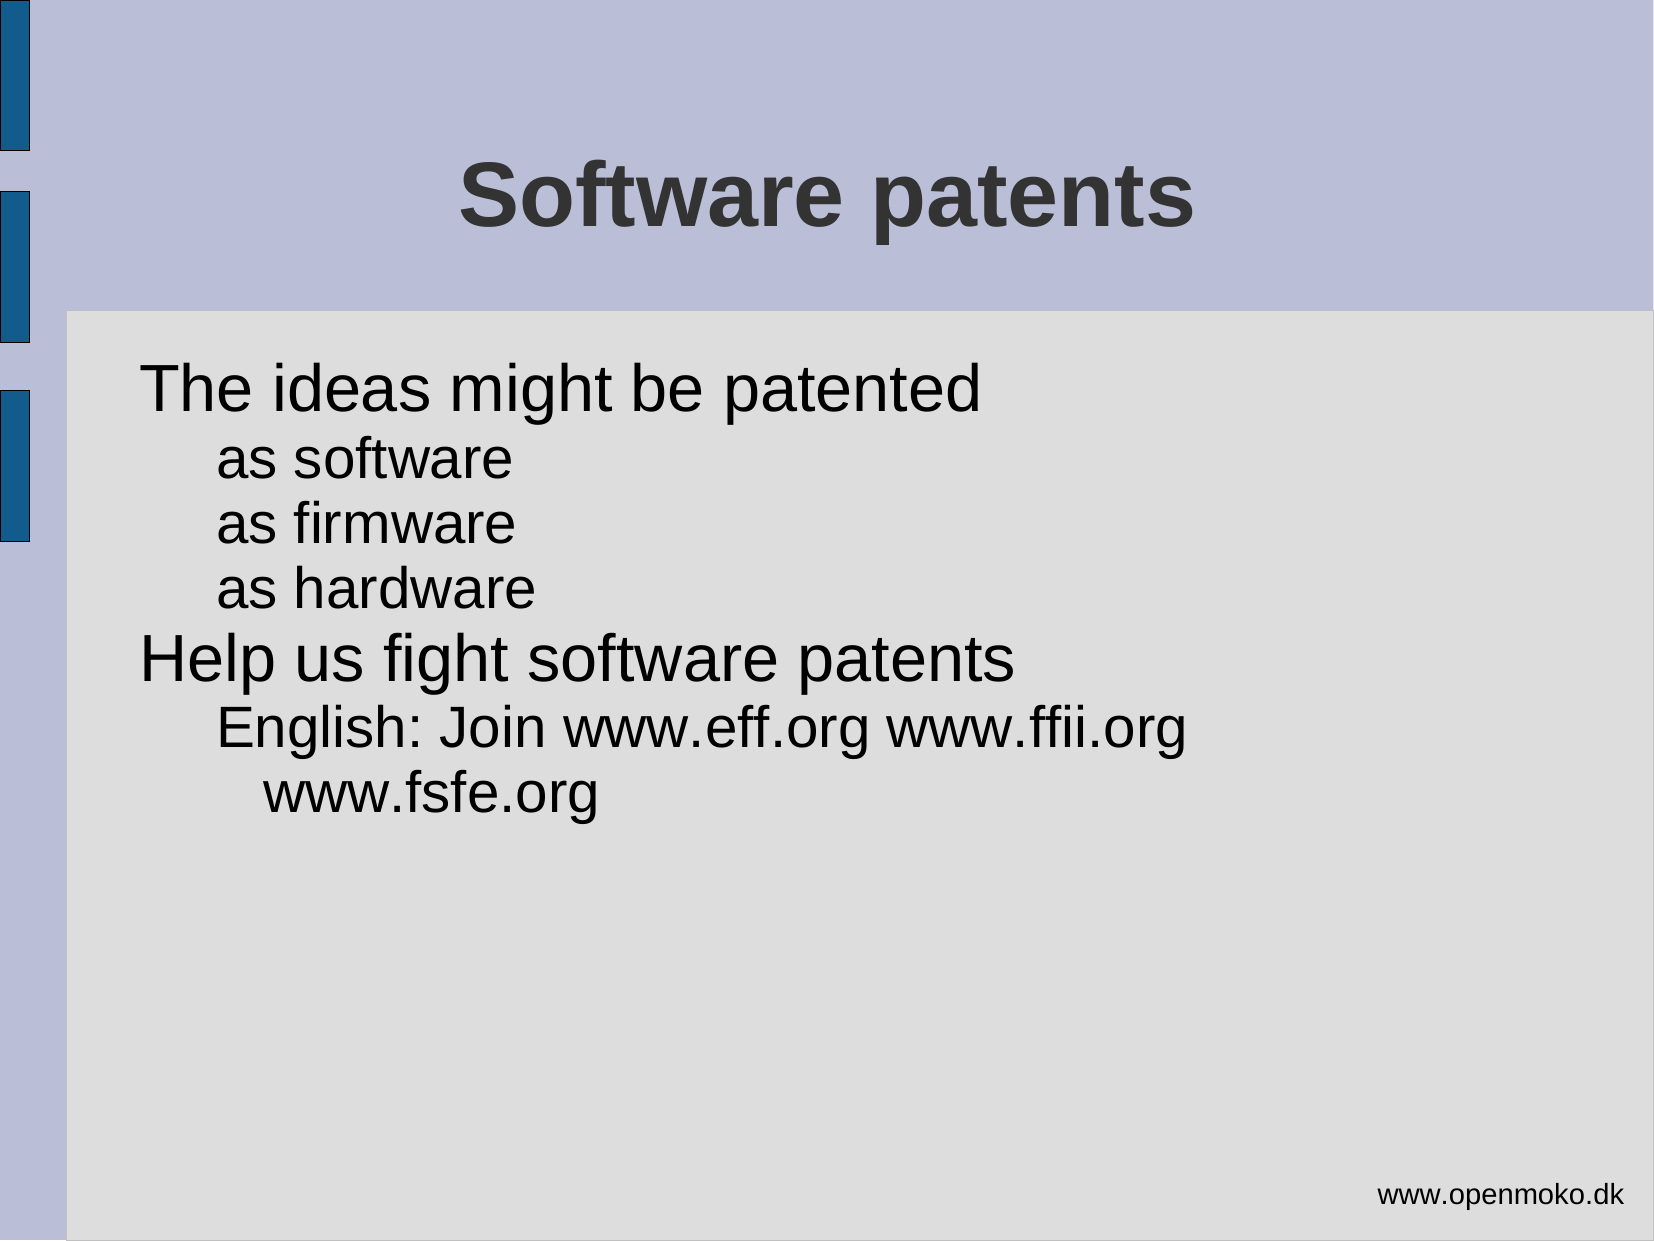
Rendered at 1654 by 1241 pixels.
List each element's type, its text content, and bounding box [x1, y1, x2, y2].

title Software patents [121, 91, 1534, 299]
list The ideas might be patented as software as firmware as hardware Help us fight software patents English: Join www.eff.org www.ffii.org www.fsfe.org [121, 350, 1534, 1133]
